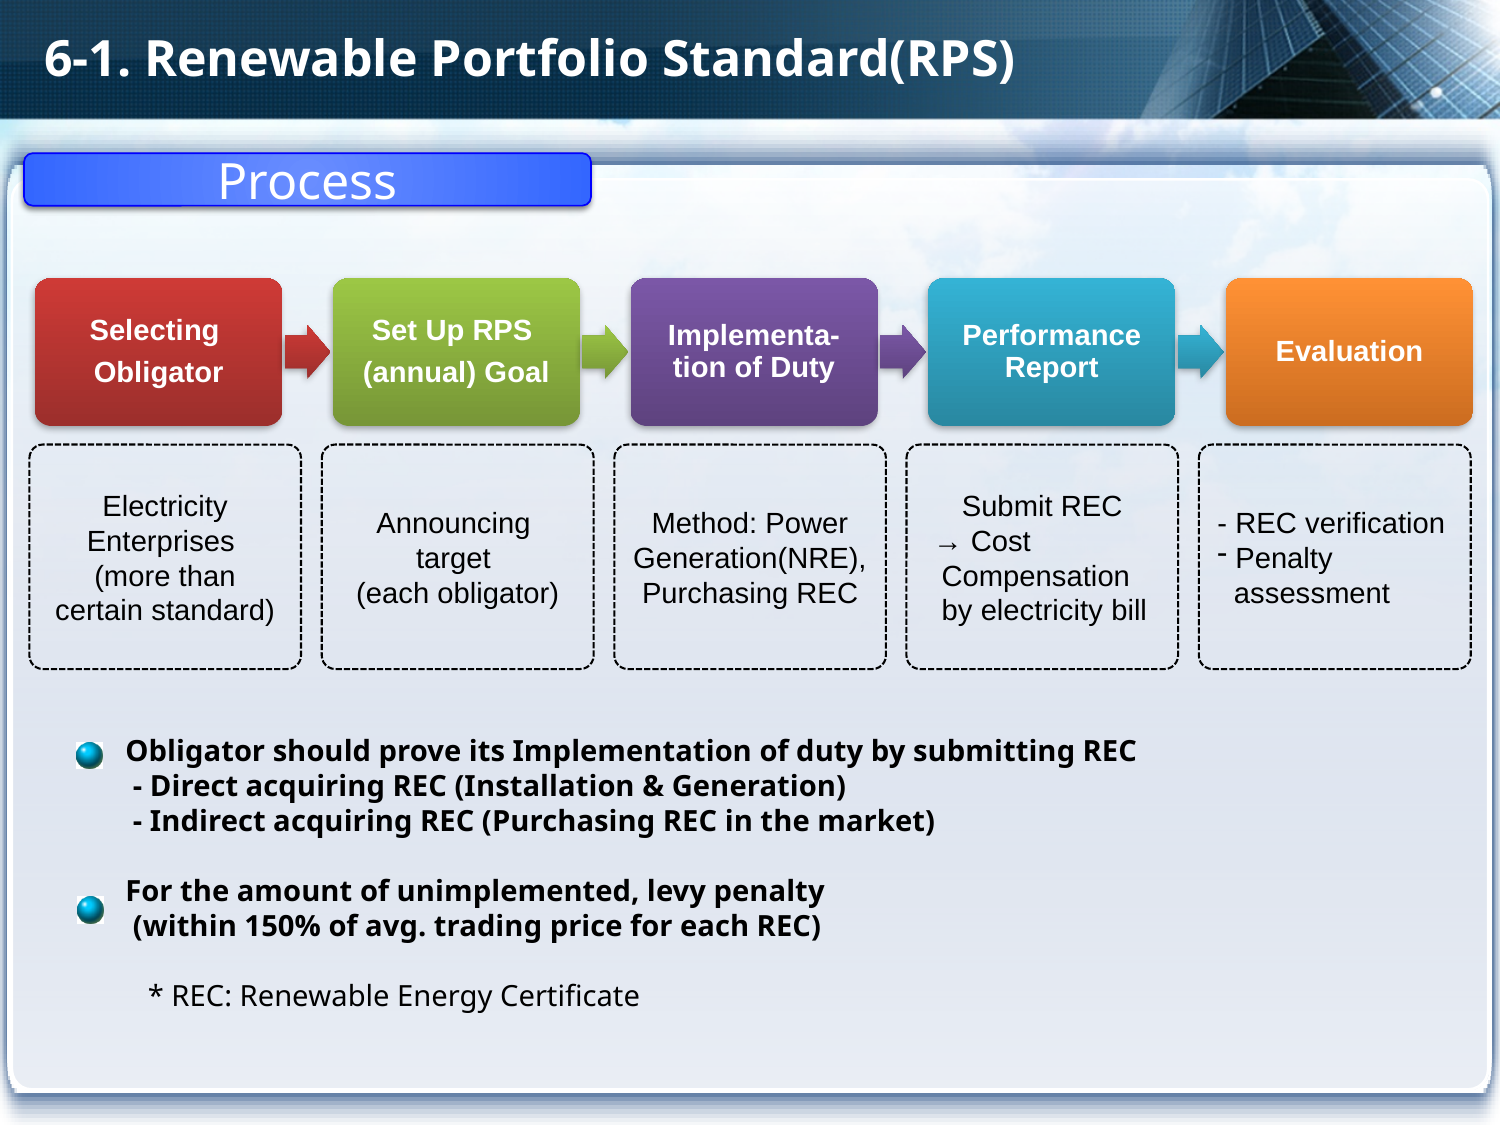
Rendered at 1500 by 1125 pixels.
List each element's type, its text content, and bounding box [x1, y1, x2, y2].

text_box Implementa-tion of Duty [630, 278, 878, 427]
text_box Method: Power Generation(NRE), Purchasing REC [614, 444, 886, 670]
text_box Evaluation [1226, 278, 1474, 427]
text_box Announcing target (each obligator) [321, 444, 594, 670]
text_box Obligator should prove its Implementation of duty by submitting REC - Direct acquiring REC (Installation & Generation) - Indirect acquiring REC (Purchasing REC in the market) For the amount of unimplemented, levy penalty (within 150% of avg. trading price for each REC) * REC: Renewable Energy Certificate [110, 725, 1424, 1020]
text_box 6-1. Renewable Portfolio Standard(RPS) [29, 19, 1324, 94]
text_box [11, 179, 1489, 1090]
picture [0, 0, 1500, 1125]
text_box Submit REC → Cost Compensation by electricity bill [906, 444, 1179, 670]
text_box Electricity Enterprises (more than certain standard) [29, 444, 302, 670]
text_box Process [24, 153, 592, 206]
text_box Set Up RPS (annual) Goal [332, 278, 580, 427]
text_box Selecting Obligator [35, 278, 283, 427]
text_box Performance Report [928, 278, 1176, 427]
text_box - REC verification Penalty assessment [1198, 444, 1471, 670]
